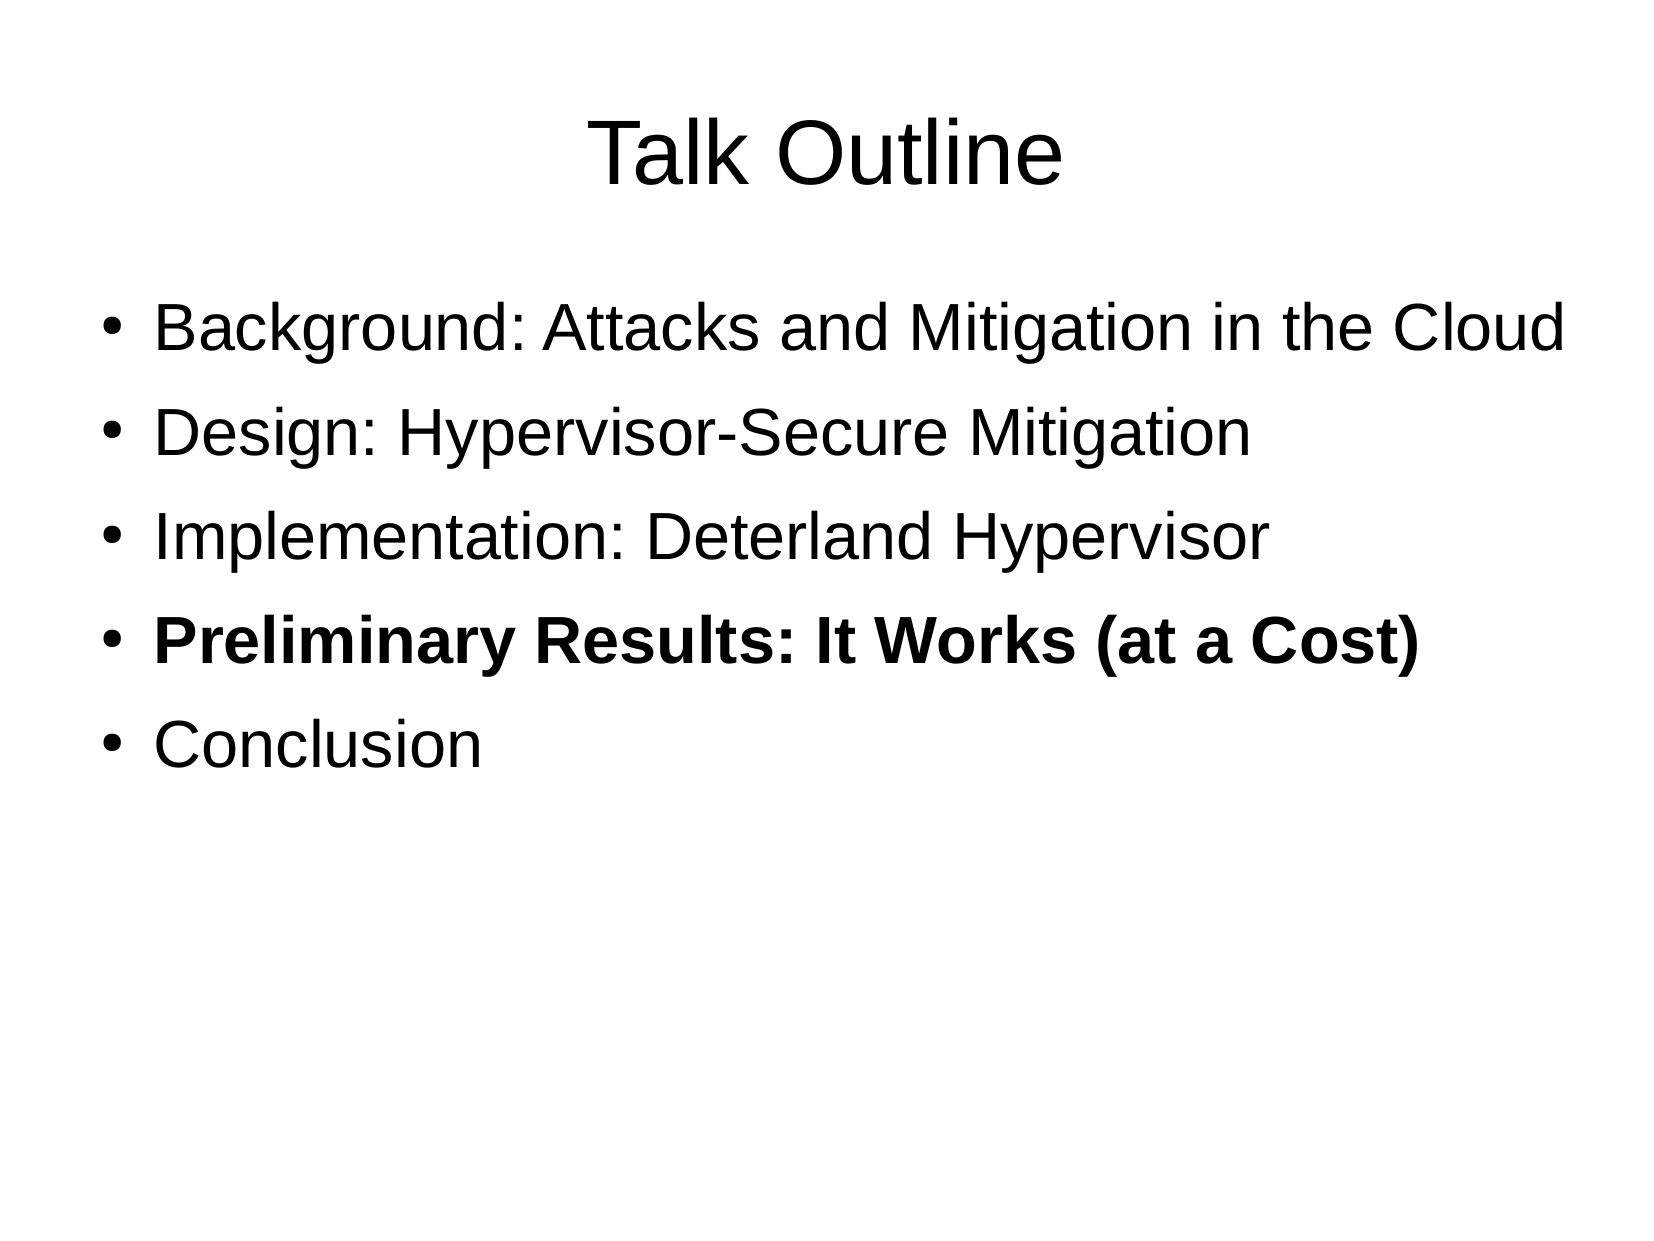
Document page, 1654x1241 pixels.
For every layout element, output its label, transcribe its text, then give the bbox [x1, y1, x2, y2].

list Background: Attacks and Mitigation in the Cloud Design: Hypervisor-Secure Mitigation Implementation: Deterland Hypervisor Preliminary Results: It Works (at a Cost) Conclusion [82, 290, 1571, 1010]
title Talk Outline [82, 49, 1571, 257]
